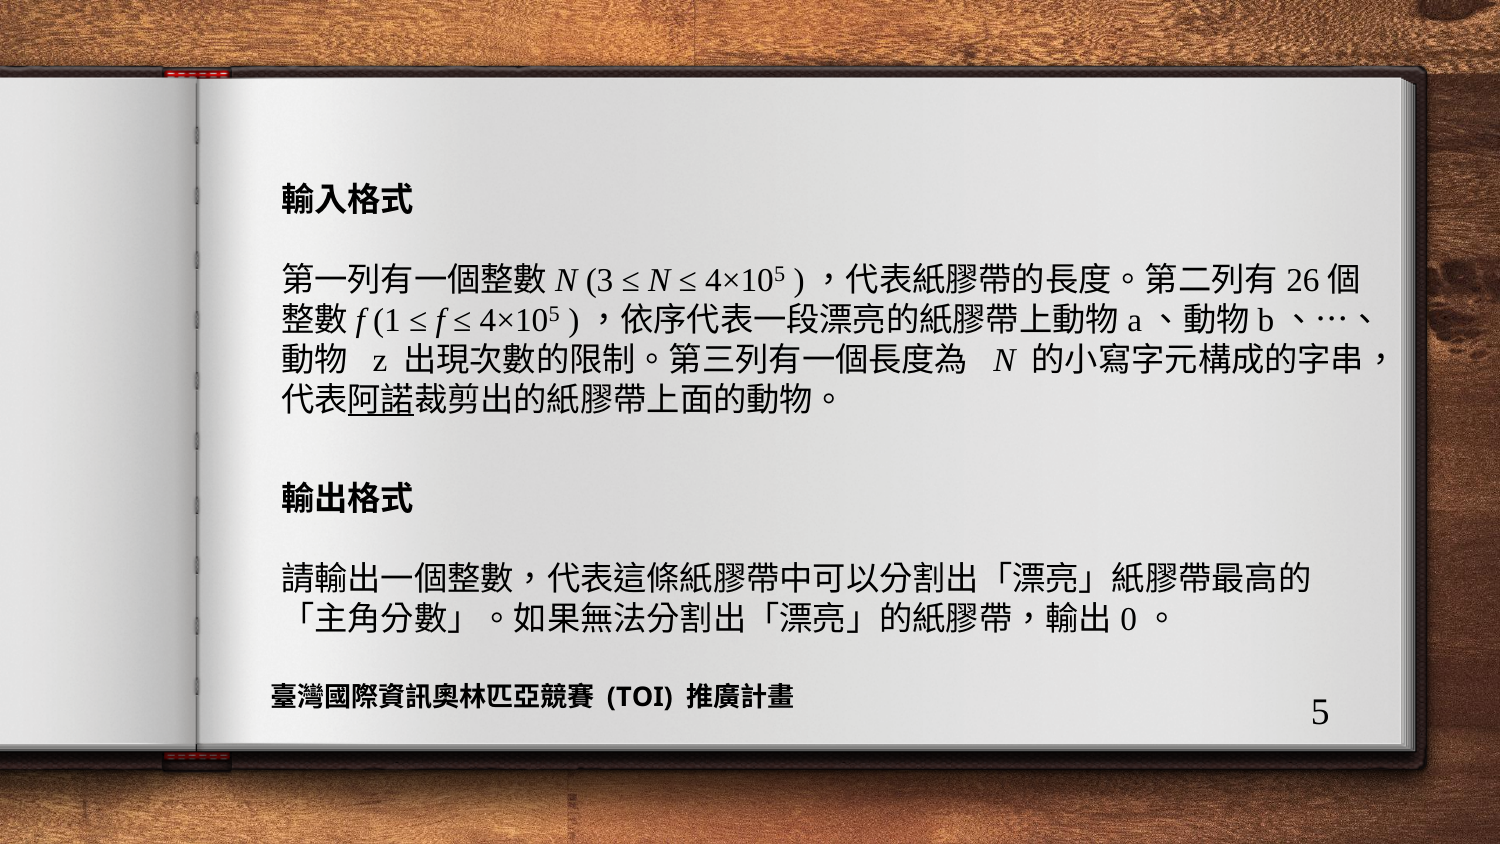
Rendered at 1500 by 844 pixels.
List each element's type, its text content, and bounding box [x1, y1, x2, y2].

text_box [1295, 672, 1386, 737]
text_box 輸入格式 第一列有一個整數N (3 ≤ N ≤ 4×105 )，代表紙膠帶的長度。第二列有26個 整數f (1 ≤ f ≤ 4×105 )，依序代表一段漂亮的紙膠帶上動物a、動物b、…、動物 z 出現次數的限制。第三列有一個長度為 N 的小寫字元構成的字串，代表阿諾裁剪出的紙膠帶上面的動物。 [266, 171, 1400, 425]
text_box 輸出格式 請輸出一個整數，代表這條紙膠帶中可以分割出「漂亮」紙膠帶最高的 「主角分數」。如果無法分割出「漂亮」的紙膠帶，輸出0。 [266, 469, 1368, 644]
